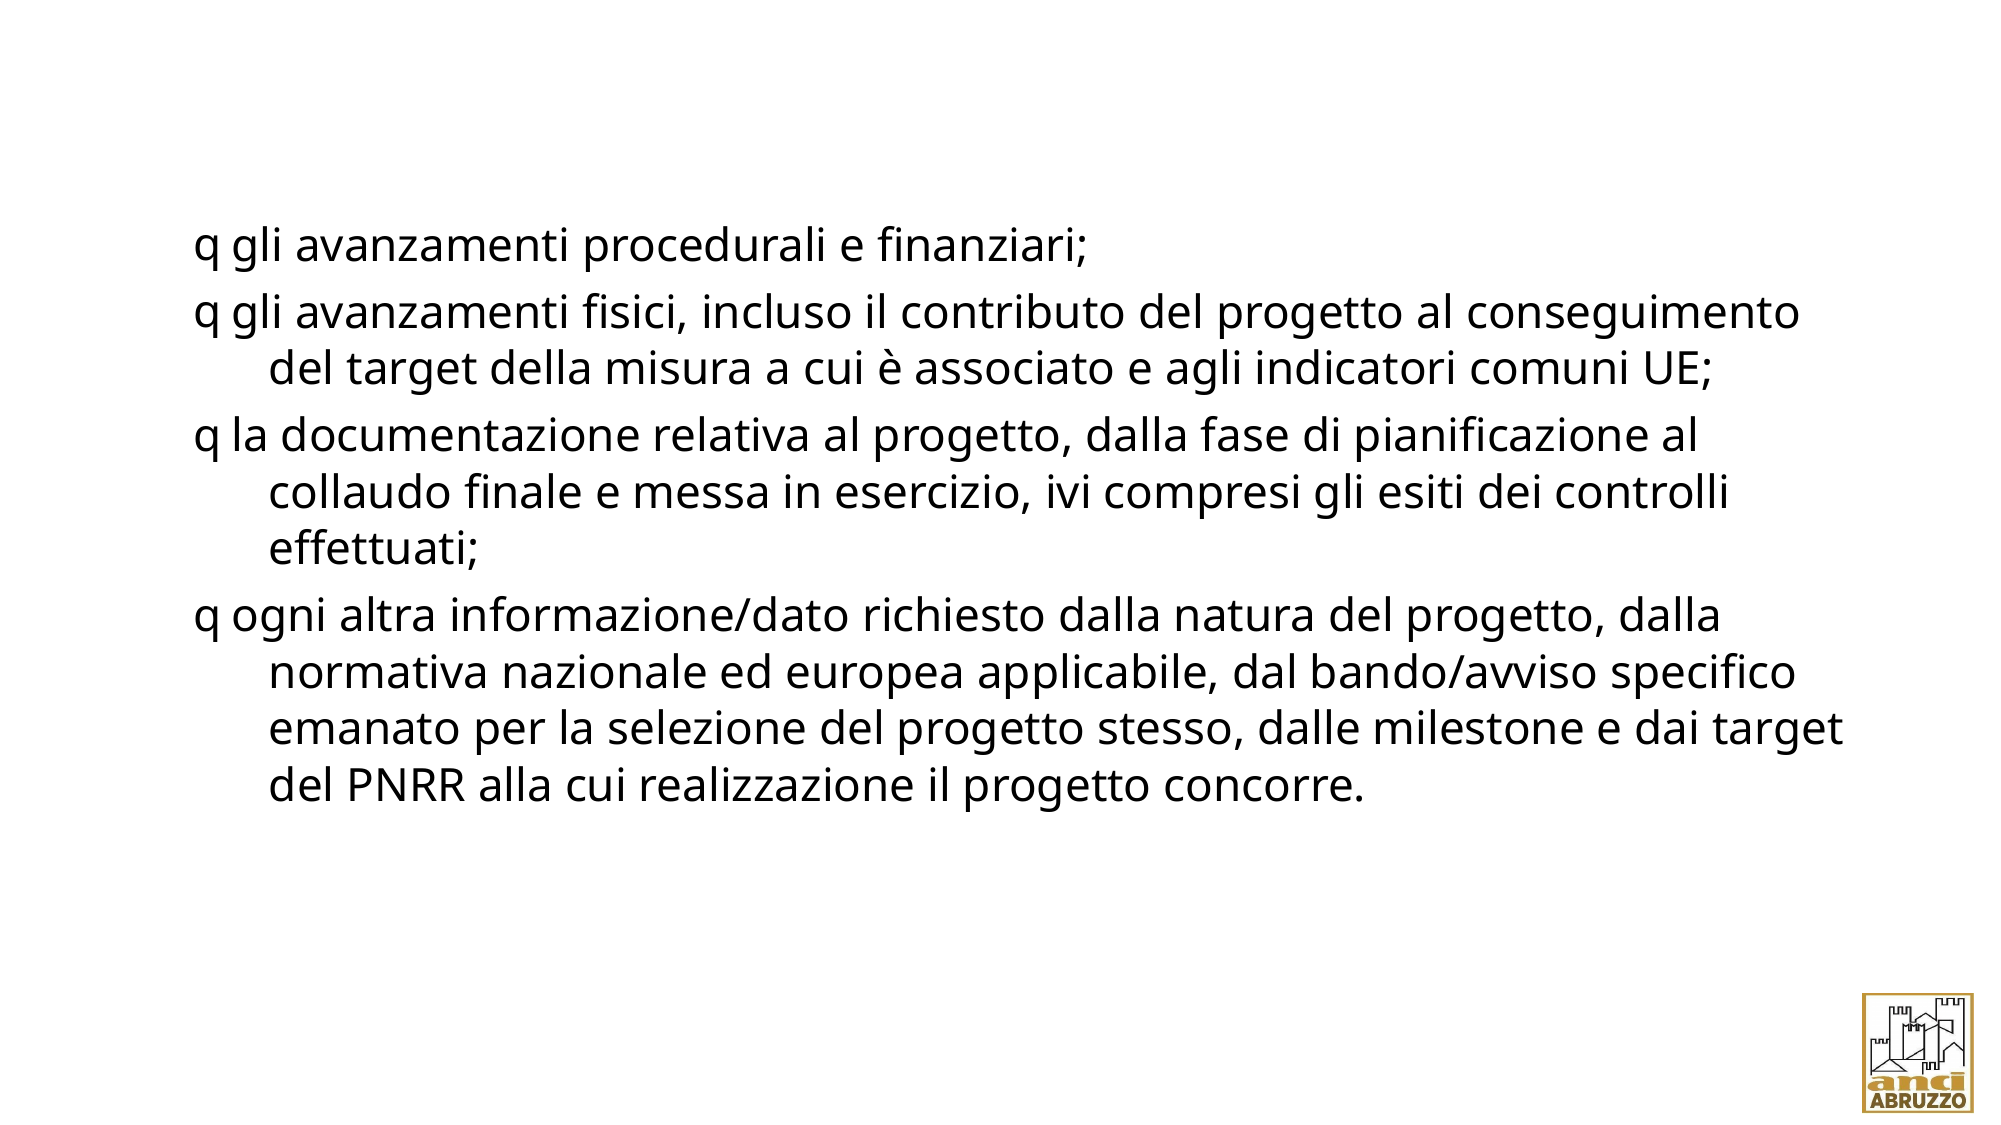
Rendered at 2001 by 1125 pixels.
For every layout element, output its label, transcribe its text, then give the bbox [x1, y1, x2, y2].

list gli avanzamenti procedurali e finanziari; gli avanzamenti fisici, incluso il contributo del progetto al conseguimento del target della misura a cui è associato e agli indicatori comuni UE; la documentazione relativa al progetto, dalla fase di pianificazione al collaudo finale e messa in esercizio, ivi compresi gli esiti dei controlli effettuati; ogni altra informazione/dato richiesto dalla natura del progetto, dalla normativa nazionale ed europea applicabile, dal bando/avviso specifico emanato per la selezione del progetto stesso, dalle milestone e dai target del PNRR alla cui realizzazione il progetto concorre. [179, 206, 1863, 926]
